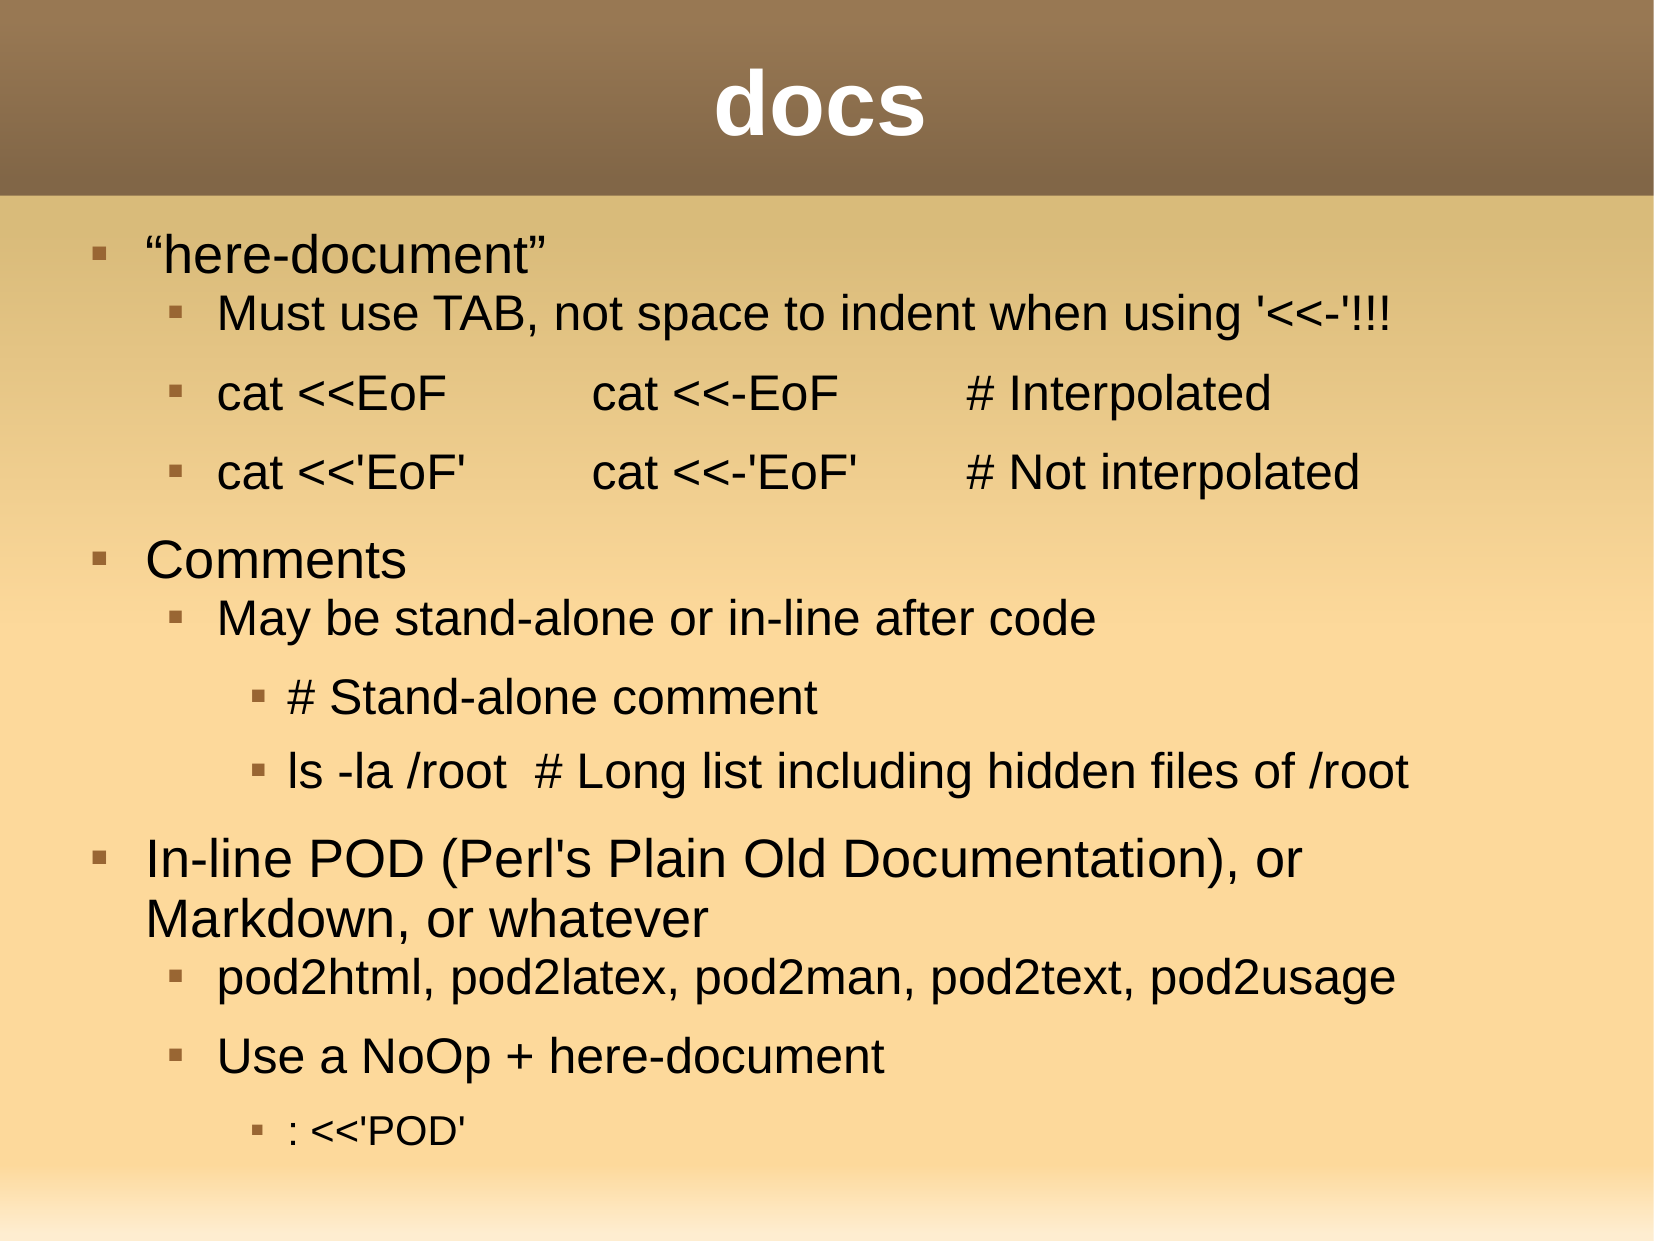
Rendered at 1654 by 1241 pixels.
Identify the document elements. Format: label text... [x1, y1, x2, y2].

picture [0, 0, 1654, 1241]
title docs [76, 0, 1565, 208]
list “here-document” Must use TAB, not space to indent when using '<<-'!!! cat <<EoF cat <<-EoF # Interpolated cat <<'EoF' cat <<-'EoF' # Not interpolated Comments May be stand-alone or in-line after code # Stand-alone comment ls -la /root # Long list including hidden files of /root In-line POD (Perl's Plain Old Documentation), or Markdown, or whatever pod2html, pod2latex, pod2man, pod2text, pod2usage Use a NoOp + here-document : <<'POD' [74, 224, 1564, 1221]
